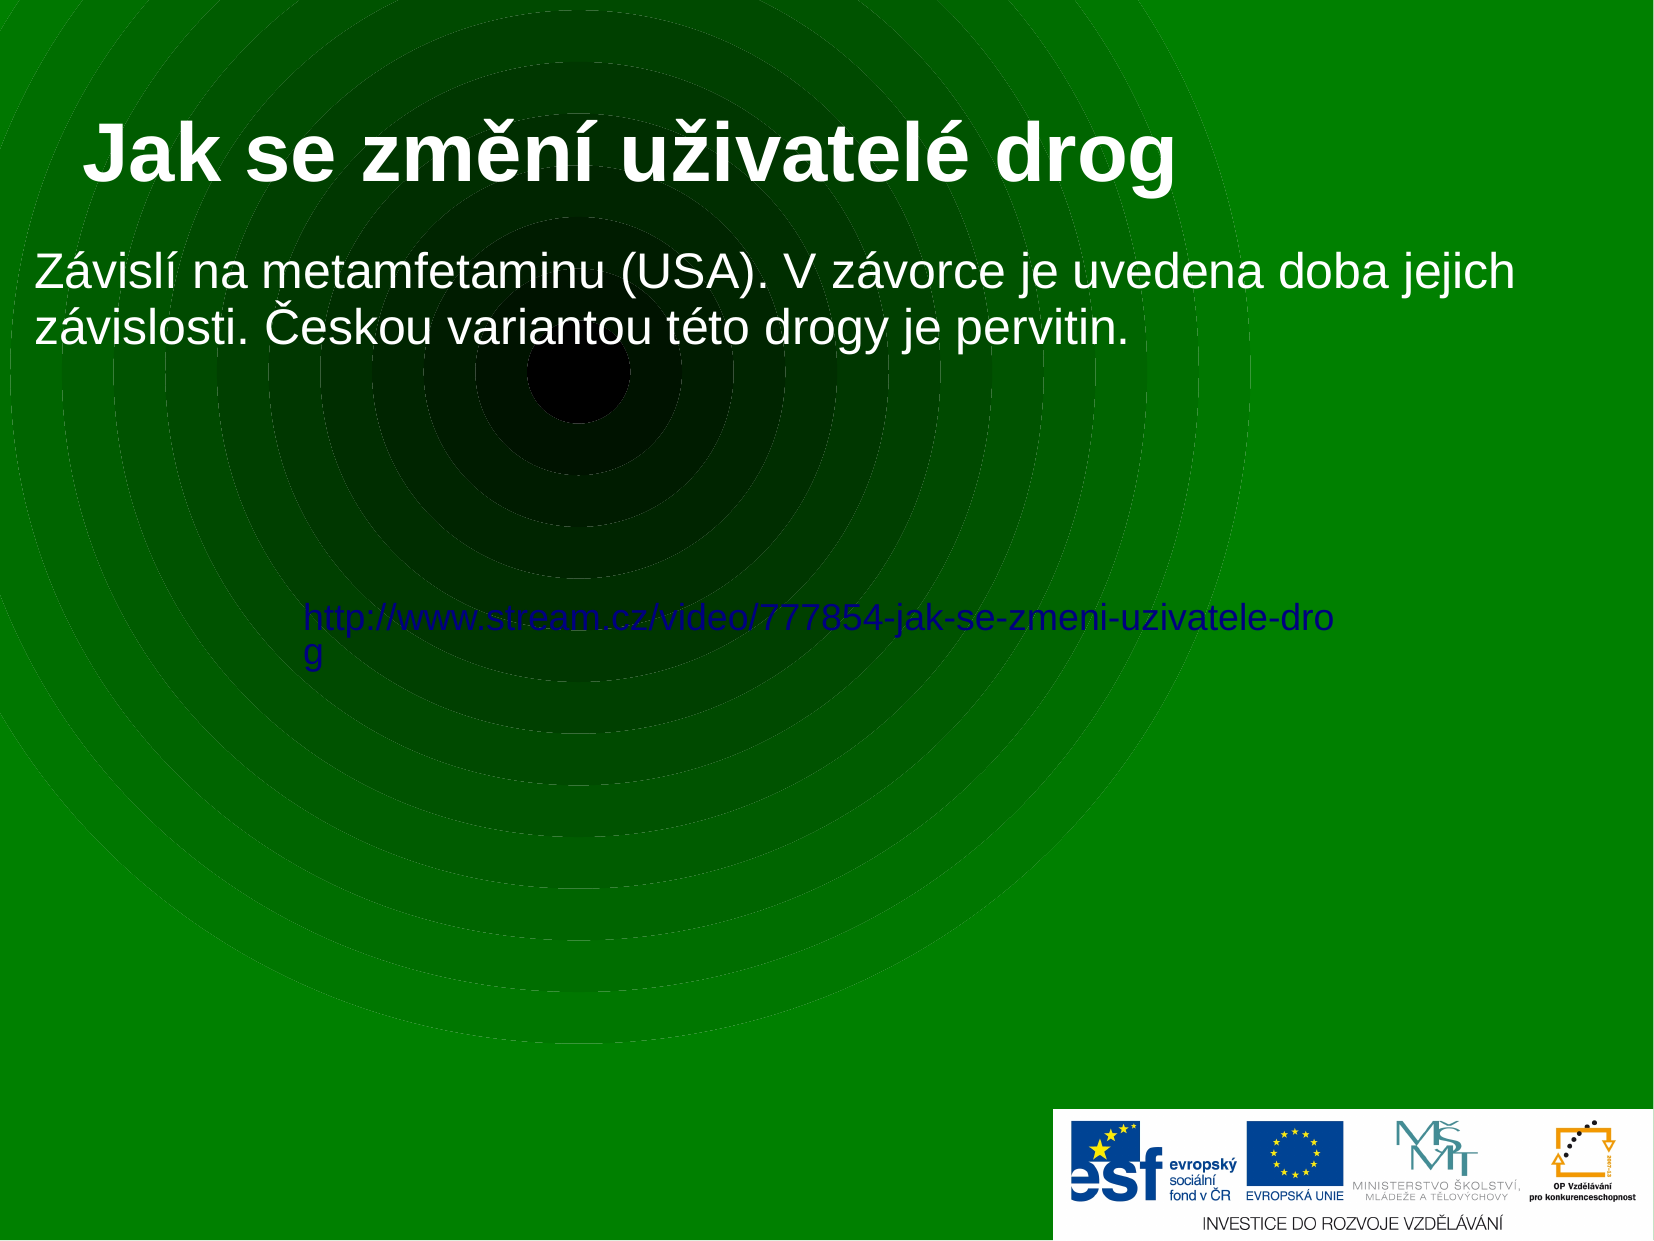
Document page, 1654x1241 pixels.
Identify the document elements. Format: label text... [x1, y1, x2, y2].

picture [1053, 1109, 1654, 1241]
text_box Závislí na metamfetaminu (USA). V závorce je uvedena doba jejich závislosti. Českou variantou této drogy je pervitin. [19, 236, 1635, 363]
title Jak se změní uživatelé drog [82, 49, 1571, 236]
text_box http://www.stream.cz/video/777854-jak-se-zmeni-uzivatele-drog [288, 589, 1369, 688]
